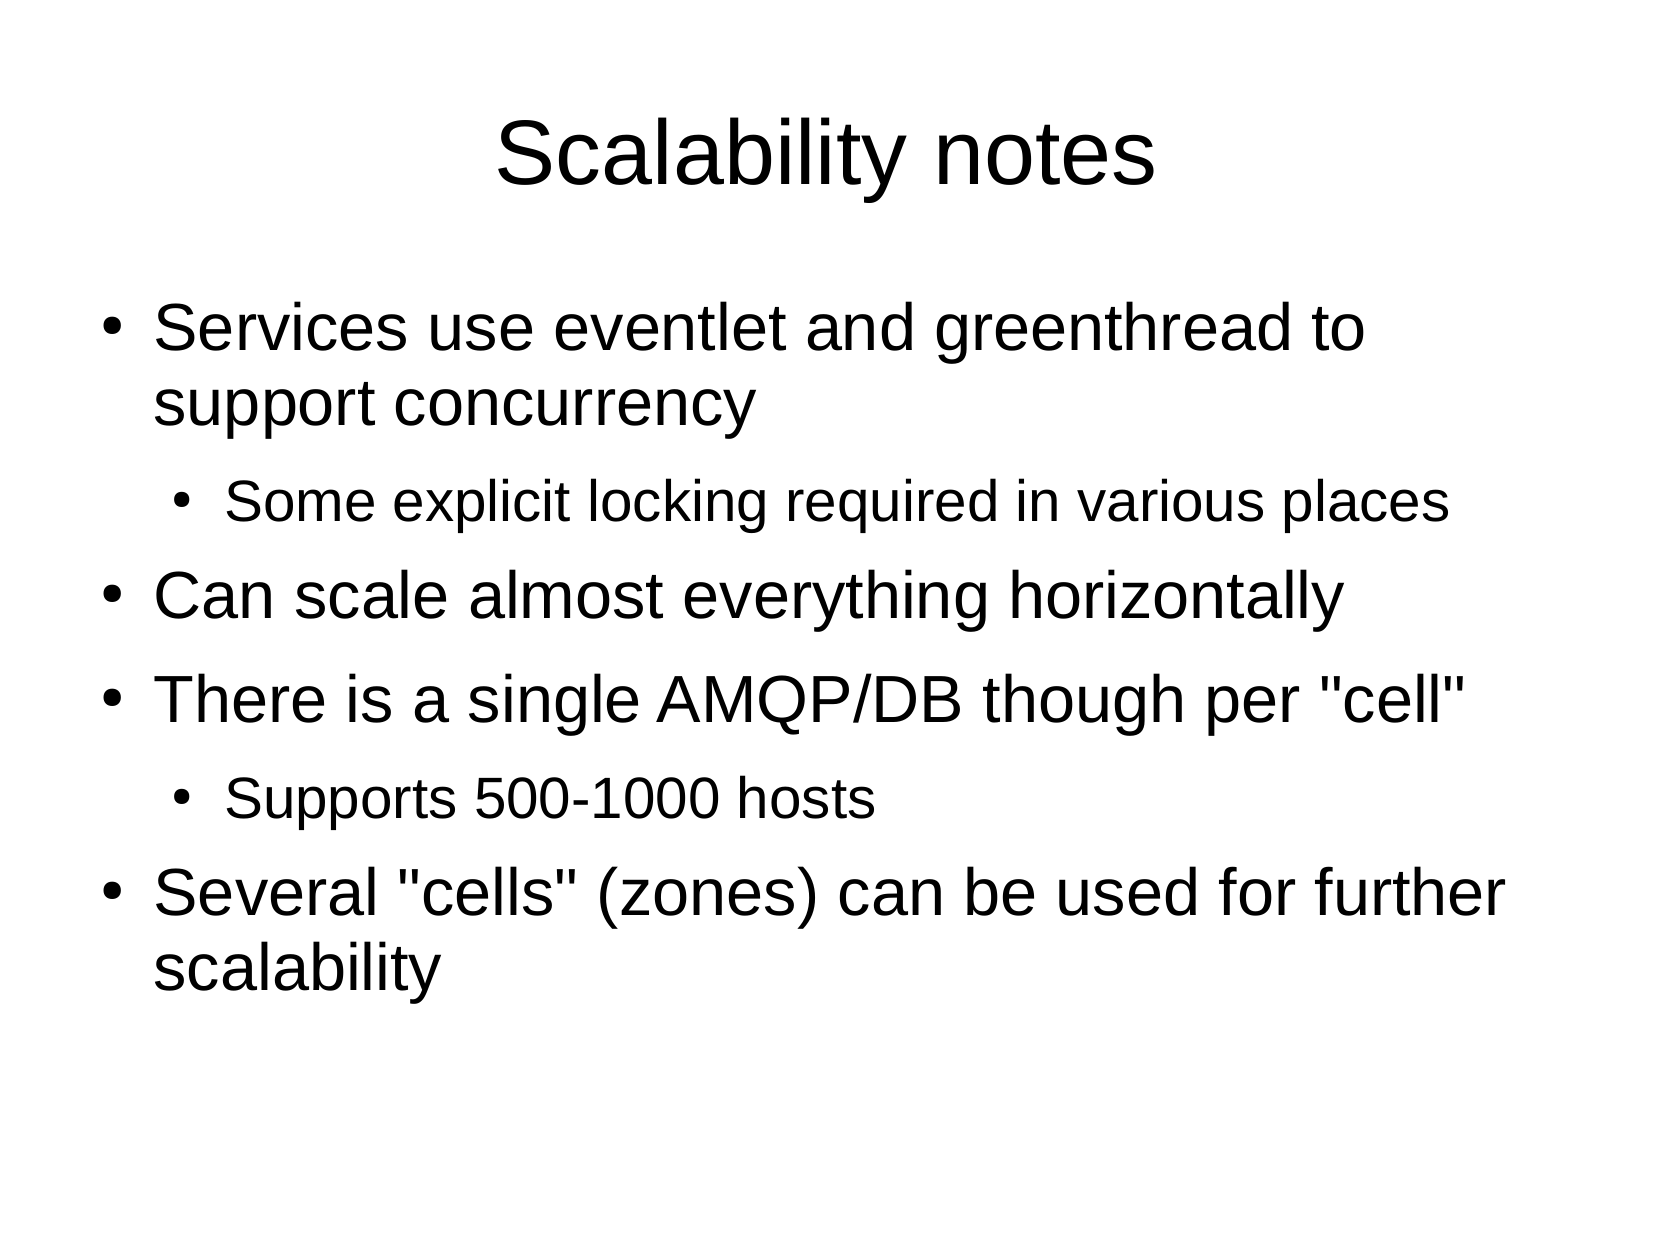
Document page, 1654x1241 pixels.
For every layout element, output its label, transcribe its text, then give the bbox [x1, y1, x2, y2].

list Services use eventlet and greenthread to support concurrency Some explicit locking required in various places Can scale almost everything horizontally There is a single AMQP/DB though per "cell" Supports 500-1000 hosts Several "cells" (zones) can be used for further scalability [82, 290, 1571, 1109]
title Scalability notes [82, 49, 1571, 257]
